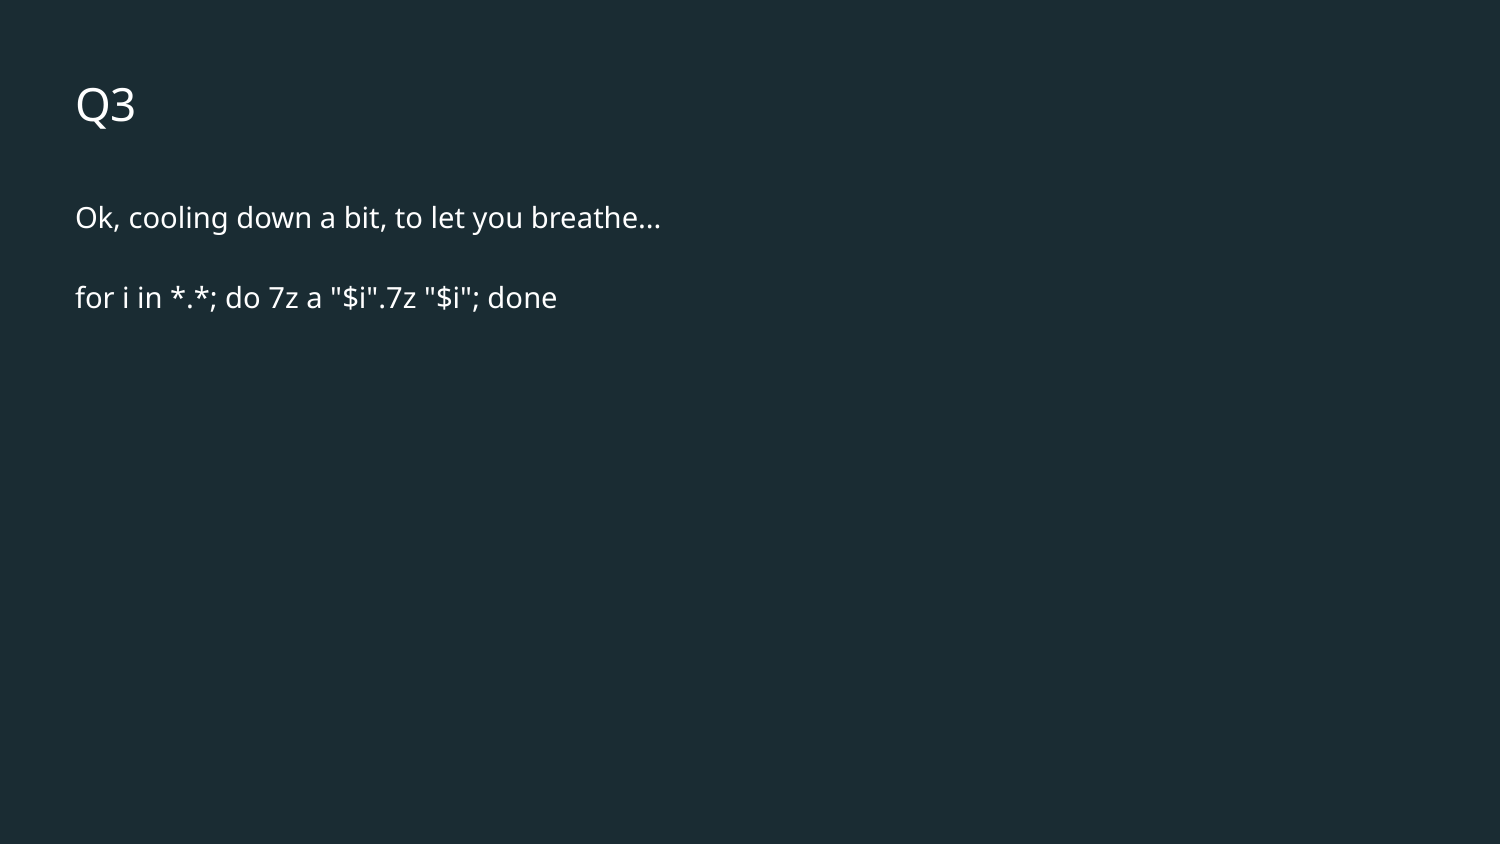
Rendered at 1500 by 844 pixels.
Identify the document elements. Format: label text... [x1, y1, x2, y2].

title Q3 [75, 33, 1425, 175]
list Ok, cooling down a bit, to let you breathe... for i in *.*; do 7z a "$i".7z "$i"; done [75, 197, 1425, 687]
